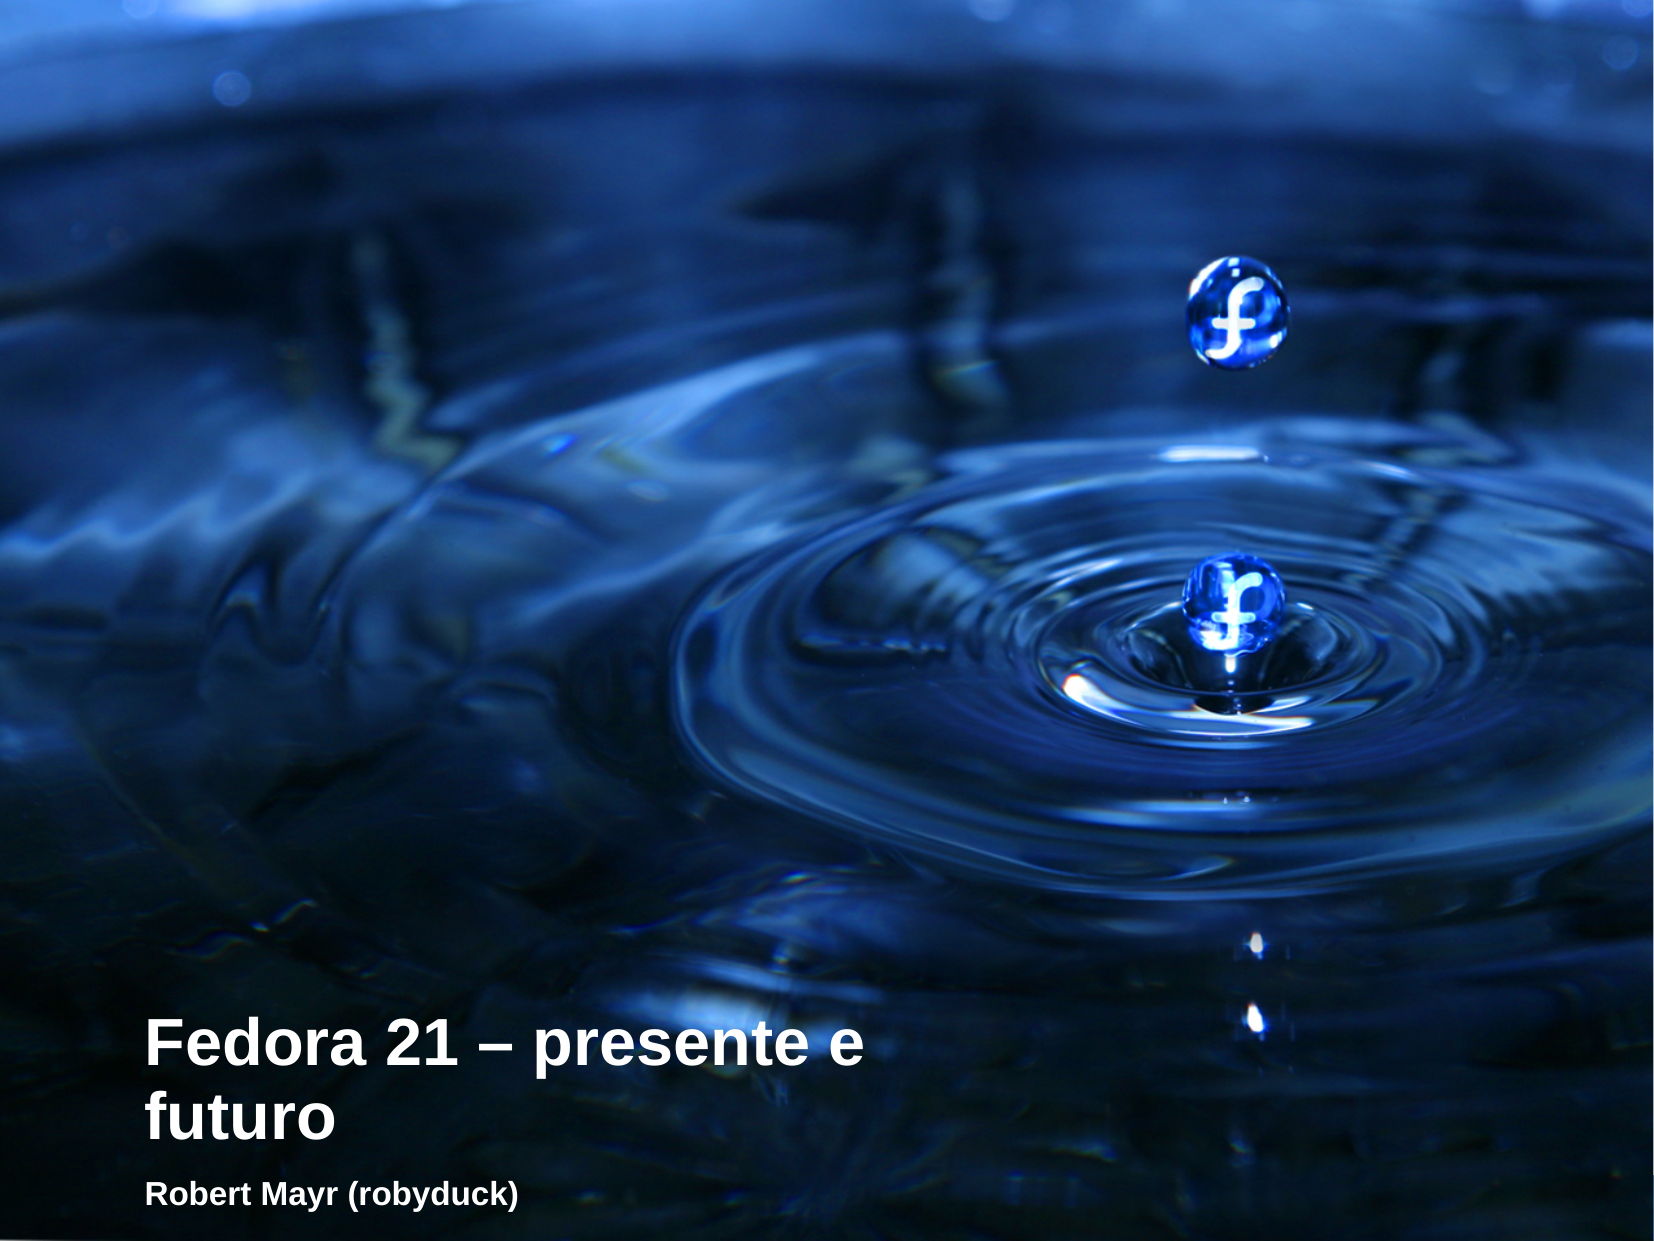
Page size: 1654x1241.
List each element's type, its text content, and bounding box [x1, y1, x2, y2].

picture [0, 0, 1654, 1241]
text_box Fedora 21 – presente e futuro Robert Mayr (robyduck) [129, 998, 957, 1221]
